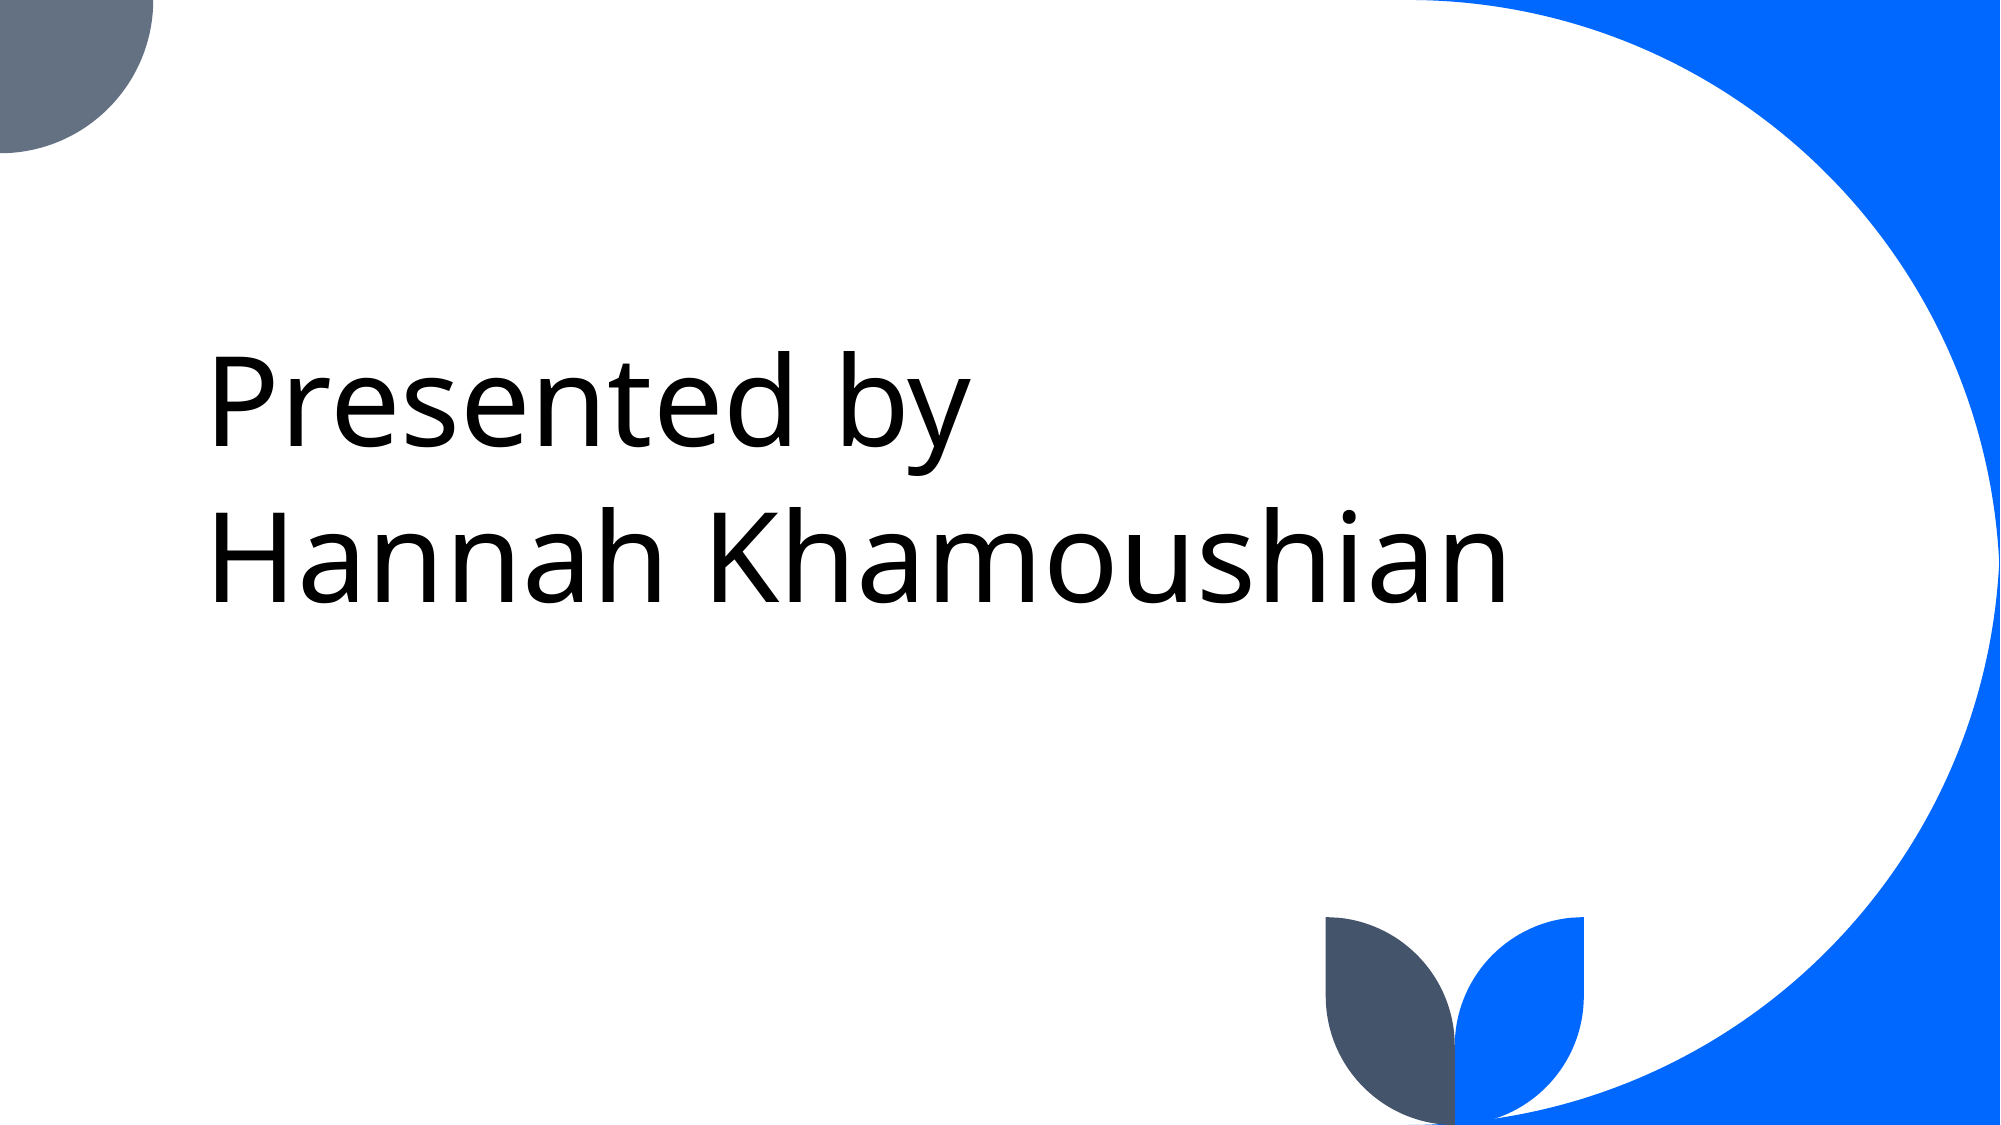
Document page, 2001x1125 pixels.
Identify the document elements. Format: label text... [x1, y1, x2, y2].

list Presented by Hannah Khamoushian [190, 330, 1795, 884]
